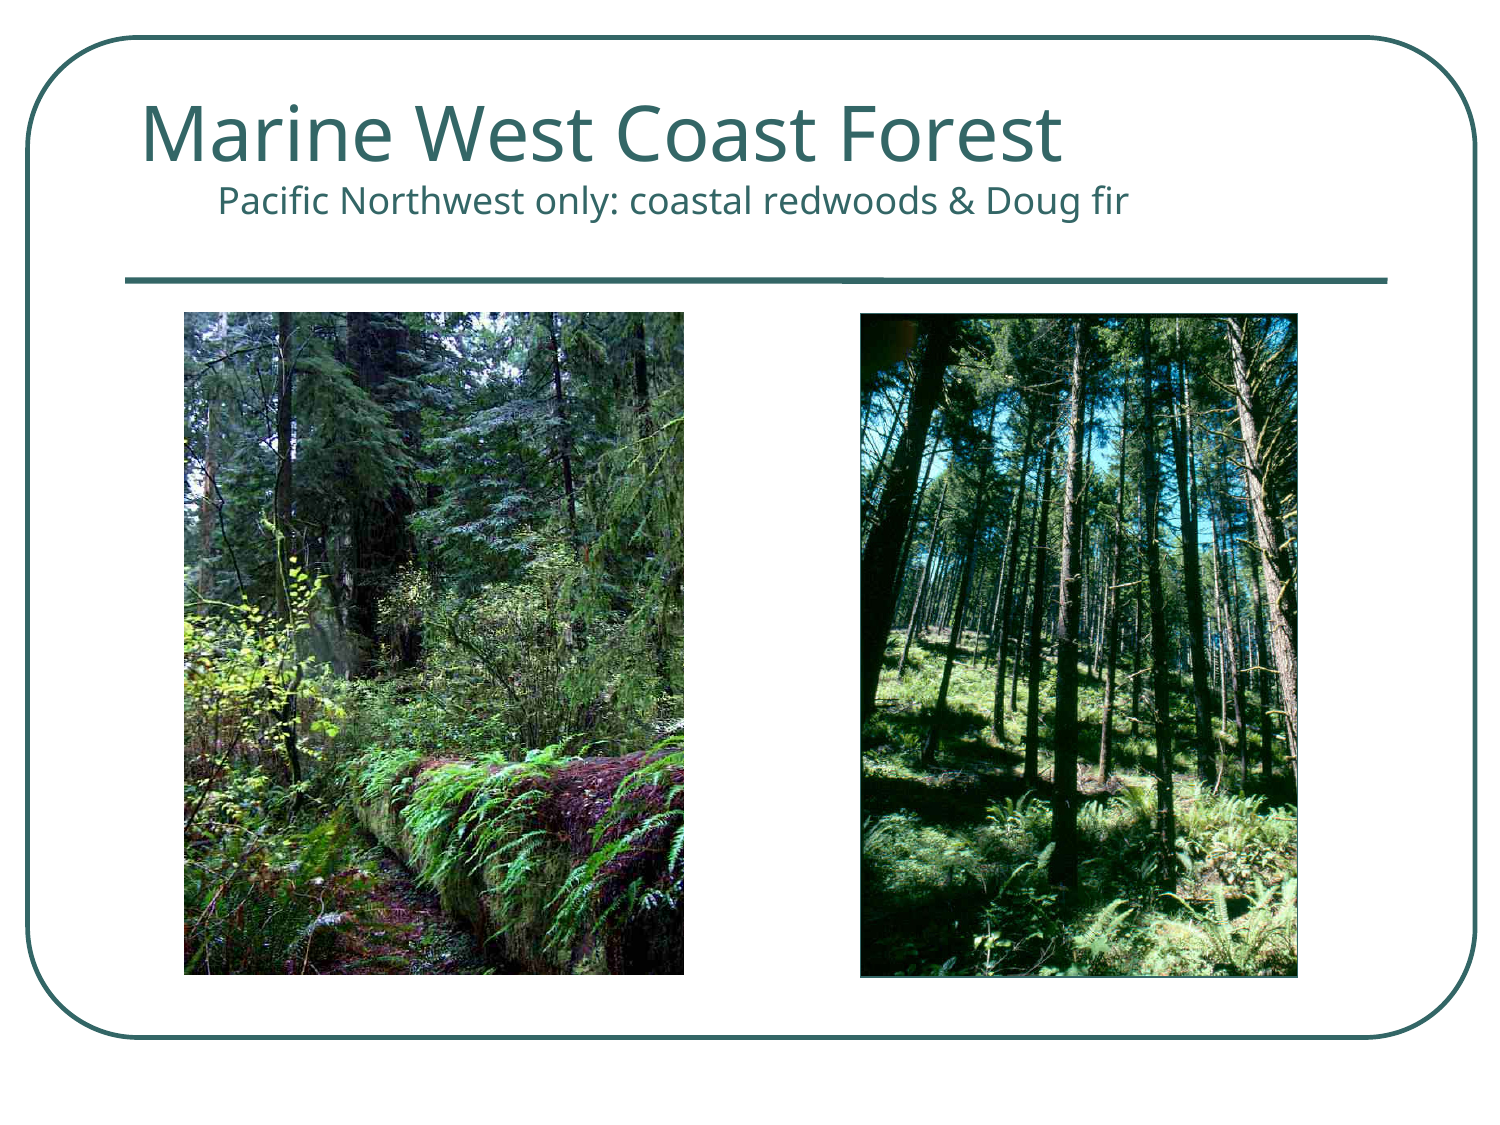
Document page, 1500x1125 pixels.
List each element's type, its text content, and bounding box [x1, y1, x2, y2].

picture [861, 314, 1297, 977]
picture [184, 312, 684, 976]
title Marine West Coast Forest Pacific Northwest only: coastal redwoods & Doug fir [125, 77, 1388, 276]
